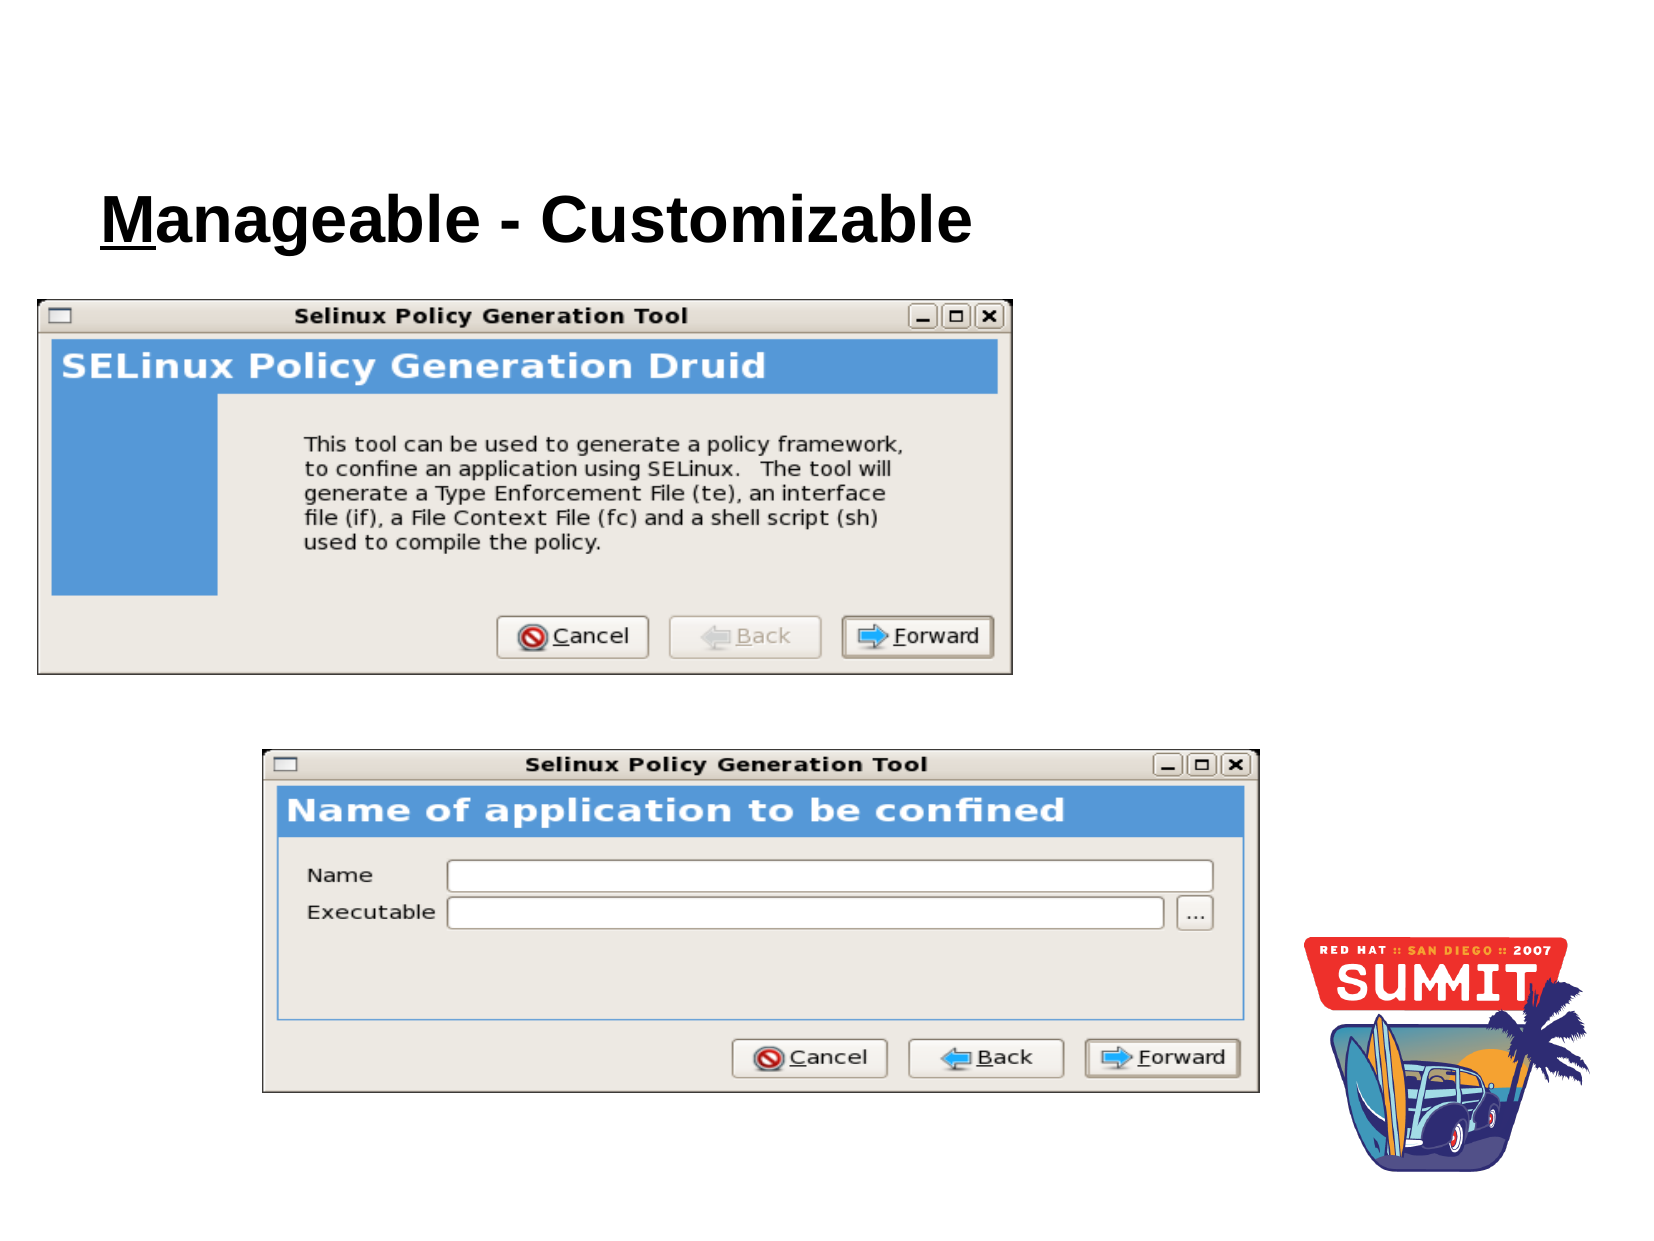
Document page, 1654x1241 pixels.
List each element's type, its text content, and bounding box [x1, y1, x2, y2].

picture [262, 749, 1260, 1093]
picture [37, 299, 1013, 676]
title Manageable - Customizable [100, 164, 1506, 275]
picture [1304, 937, 1590, 1172]
